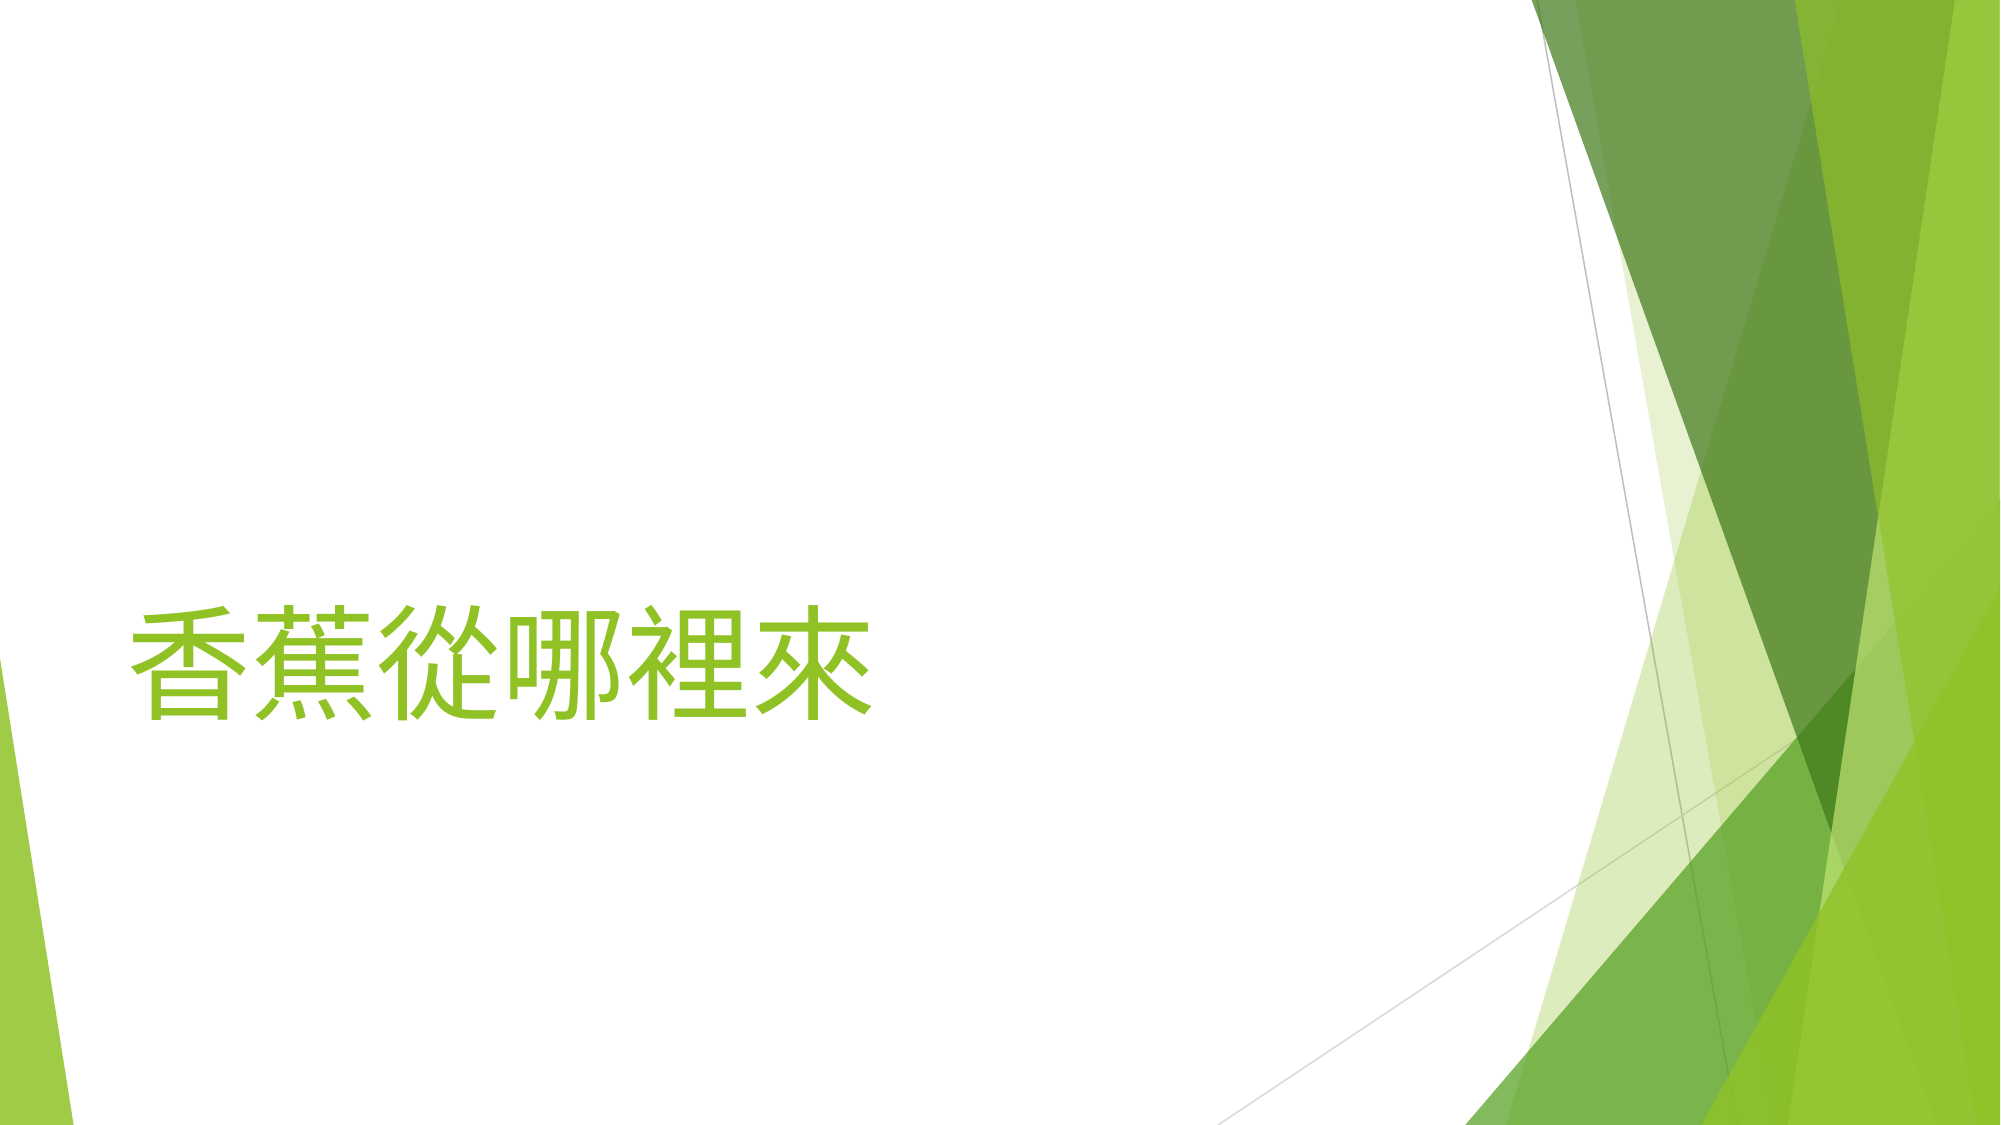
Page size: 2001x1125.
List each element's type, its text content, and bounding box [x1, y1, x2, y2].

title 香蕉從哪裡來 [111, 443, 1522, 743]
